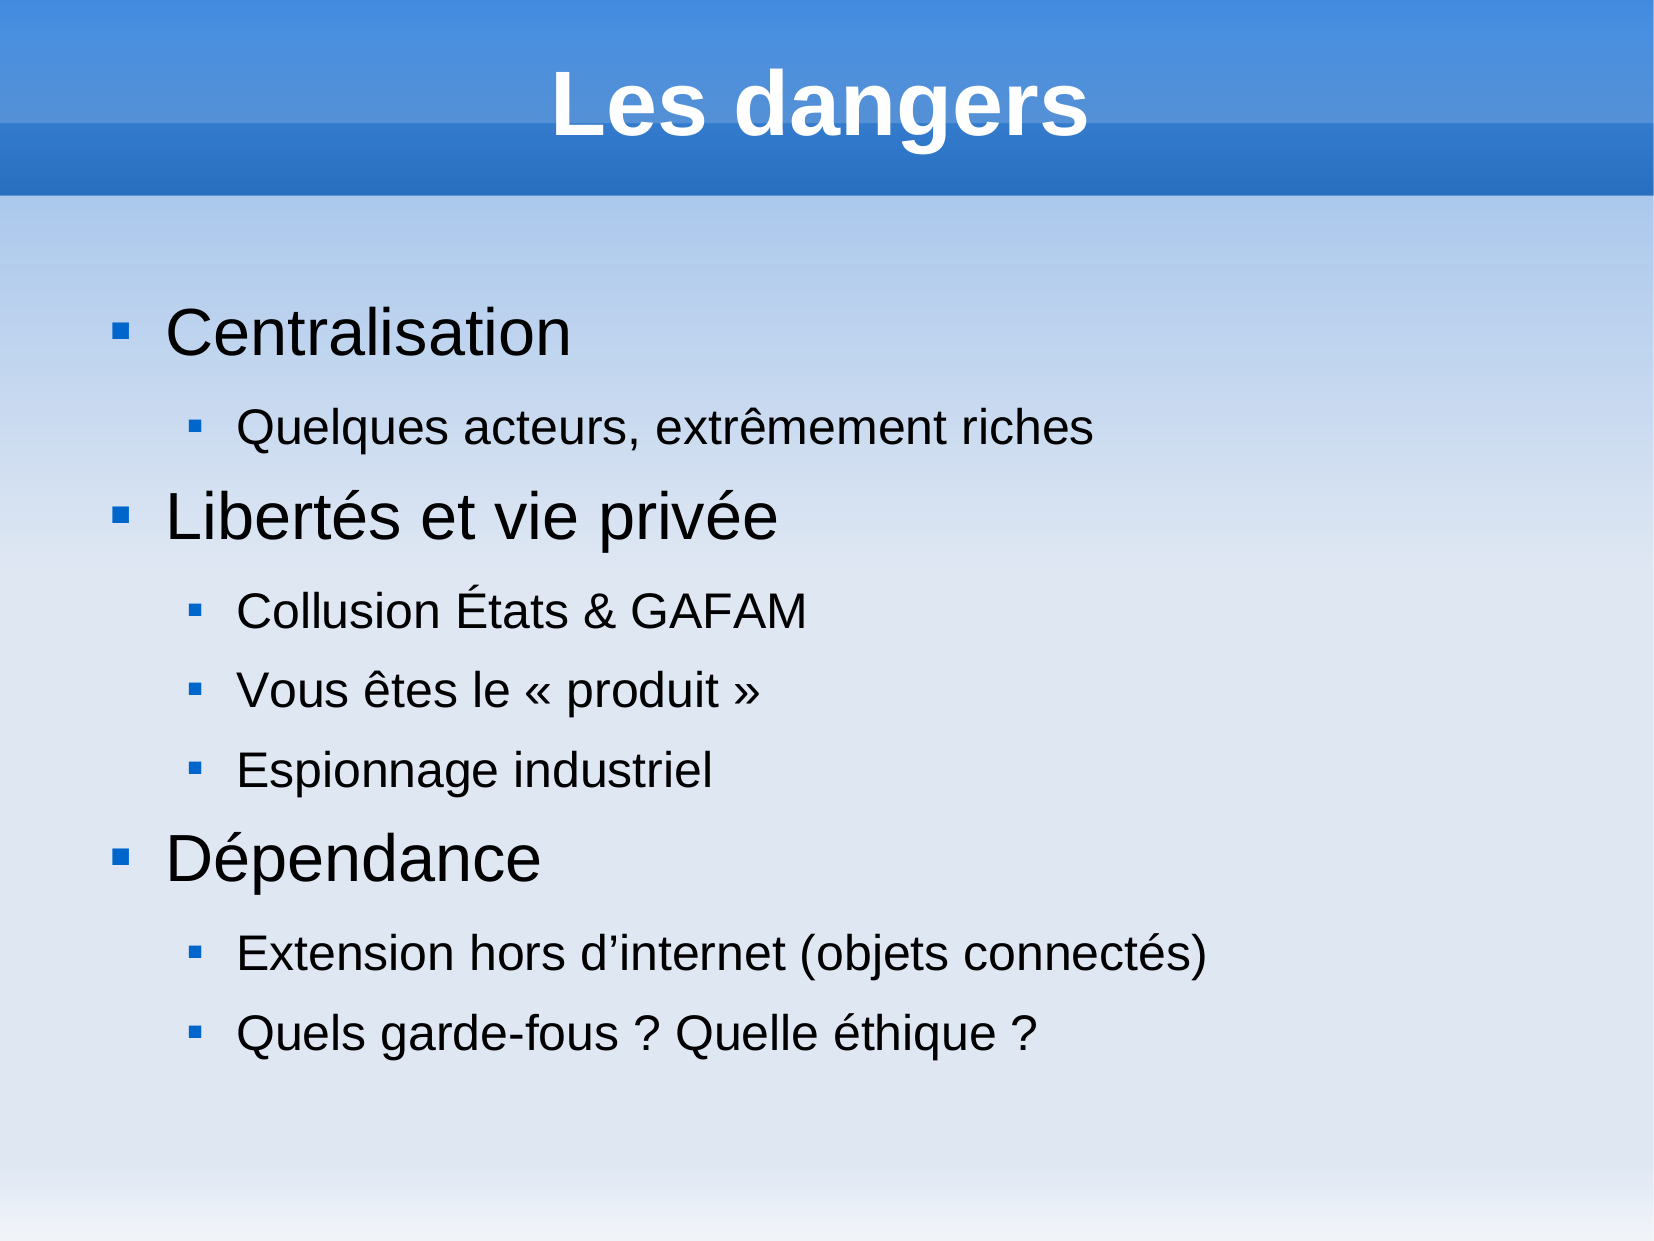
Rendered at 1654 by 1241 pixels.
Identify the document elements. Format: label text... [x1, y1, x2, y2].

title Les dangers [76, 0, 1565, 208]
picture [0, 0, 1654, 1241]
list Centralisation Quelques acteurs, extrêmement riches Libertés et vie privée Collusion États & GAFAM Vous êtes le « produit » Espionnage industriel Dépendance Extension hors d’internet (objets connectés) Quels garde-fous ? Quelle éthique ? [94, 295, 1583, 1166]
